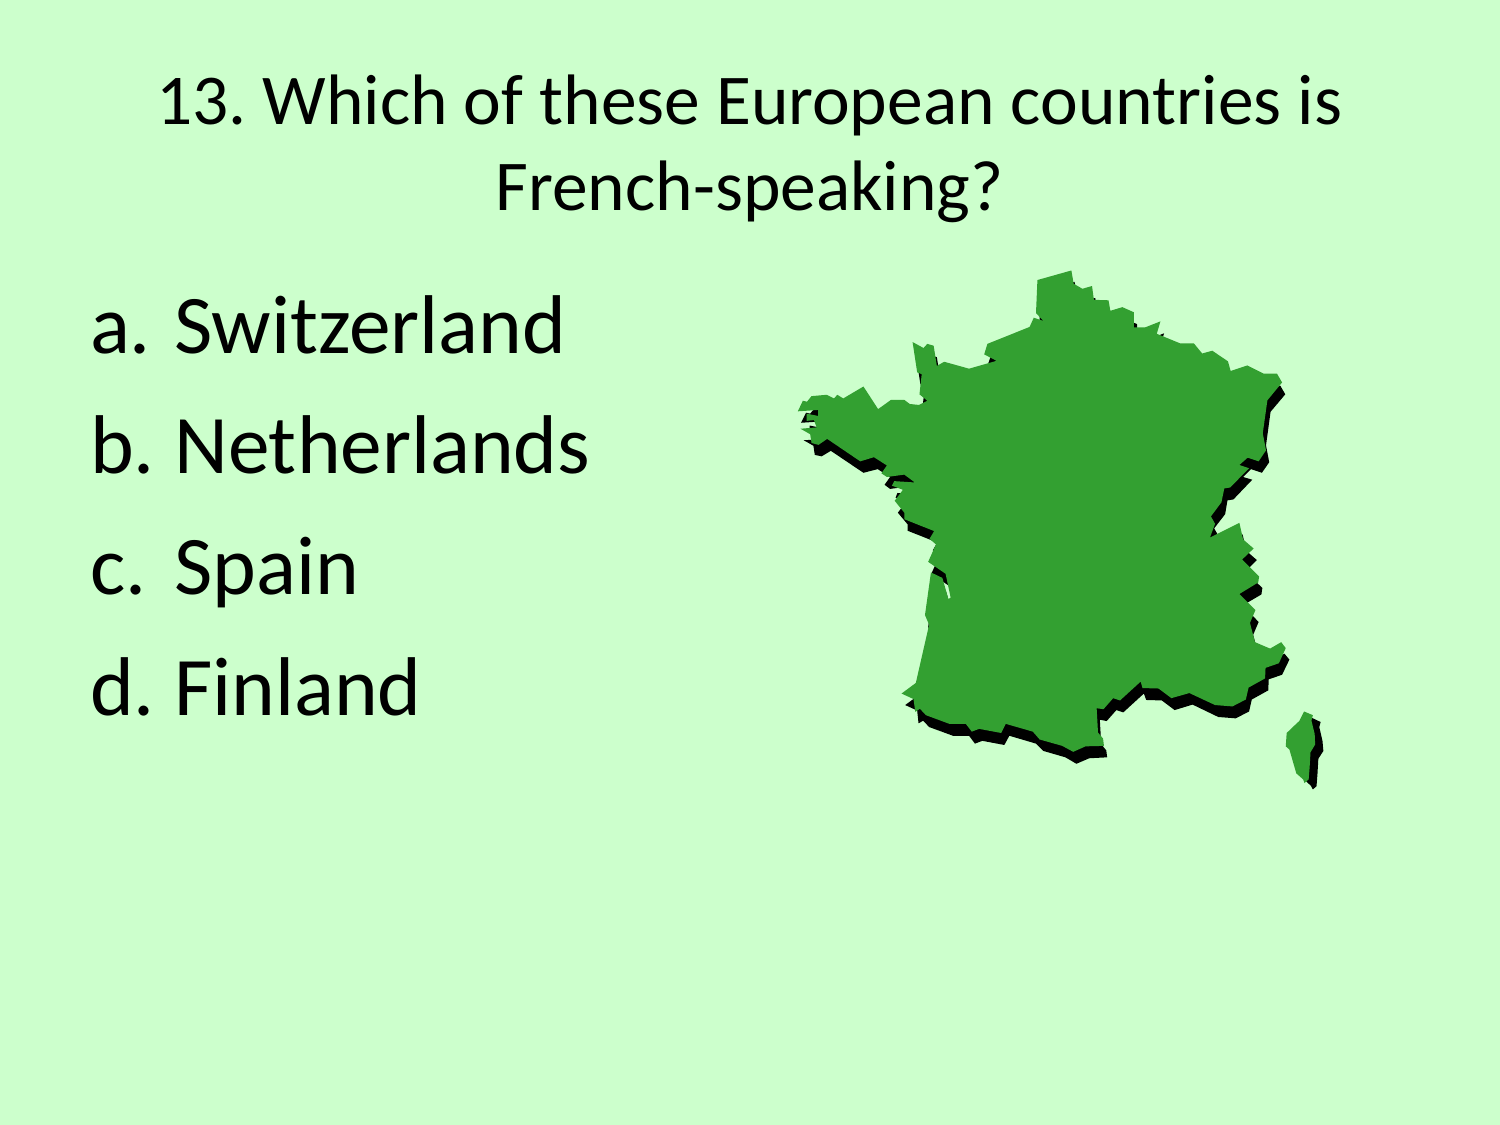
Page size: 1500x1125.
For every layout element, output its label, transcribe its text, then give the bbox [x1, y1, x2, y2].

picture [796, 269, 1325, 791]
list Switzerland Netherlands Spain Finland [75, 262, 1426, 1005]
title 13. Which of these European countries is French-speaking? [75, 45, 1426, 233]
